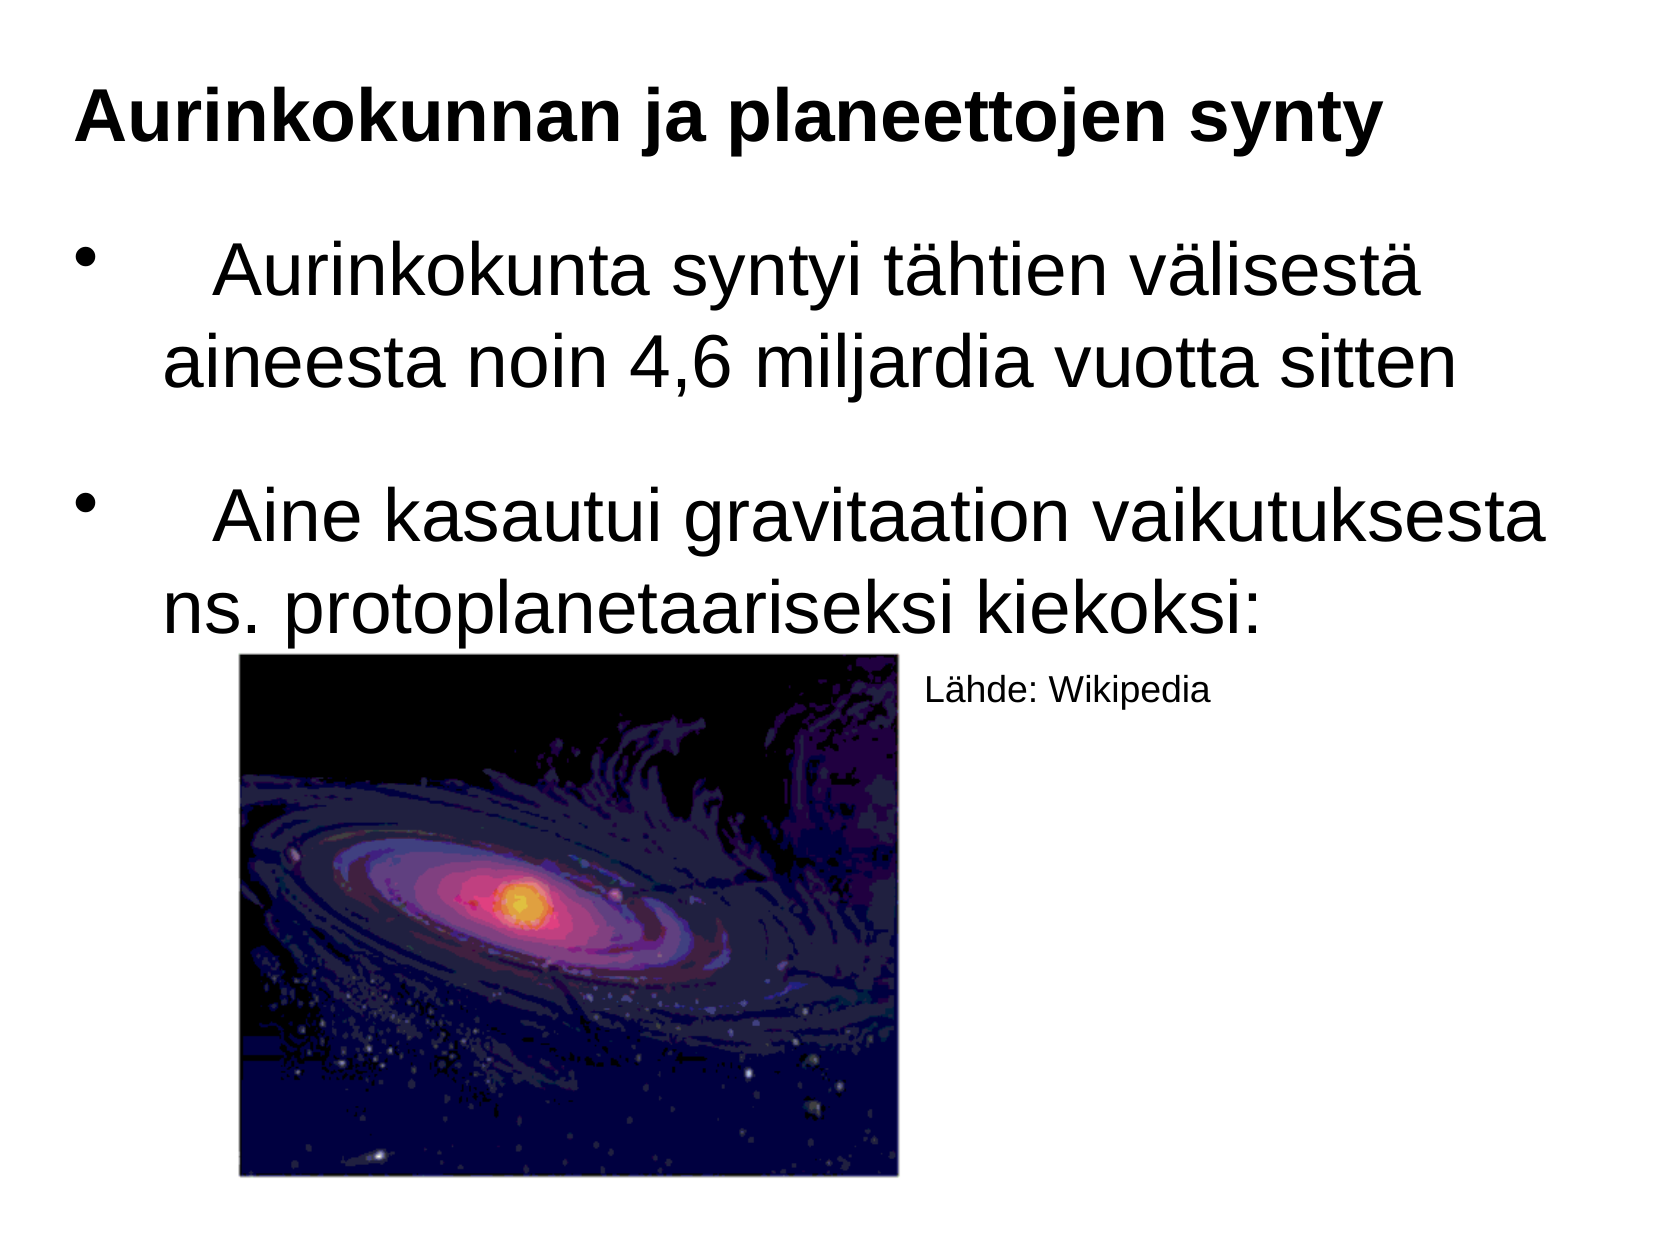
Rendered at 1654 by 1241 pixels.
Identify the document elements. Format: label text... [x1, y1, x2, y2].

text_box Aurinkokunnan ja planeettojen synty Aurinkokunta syntyi tähtien välisestä aineesta noin 4,6 miljardia vuotta sitten Aine kasautui gravitaation vaikutuksesta ns. protoplanetaariseksi kiekoksi: [58, 58, 1595, 576]
picture [236, 649, 903, 1181]
text_box Lähde: Wikipedia [909, 657, 1226, 718]
